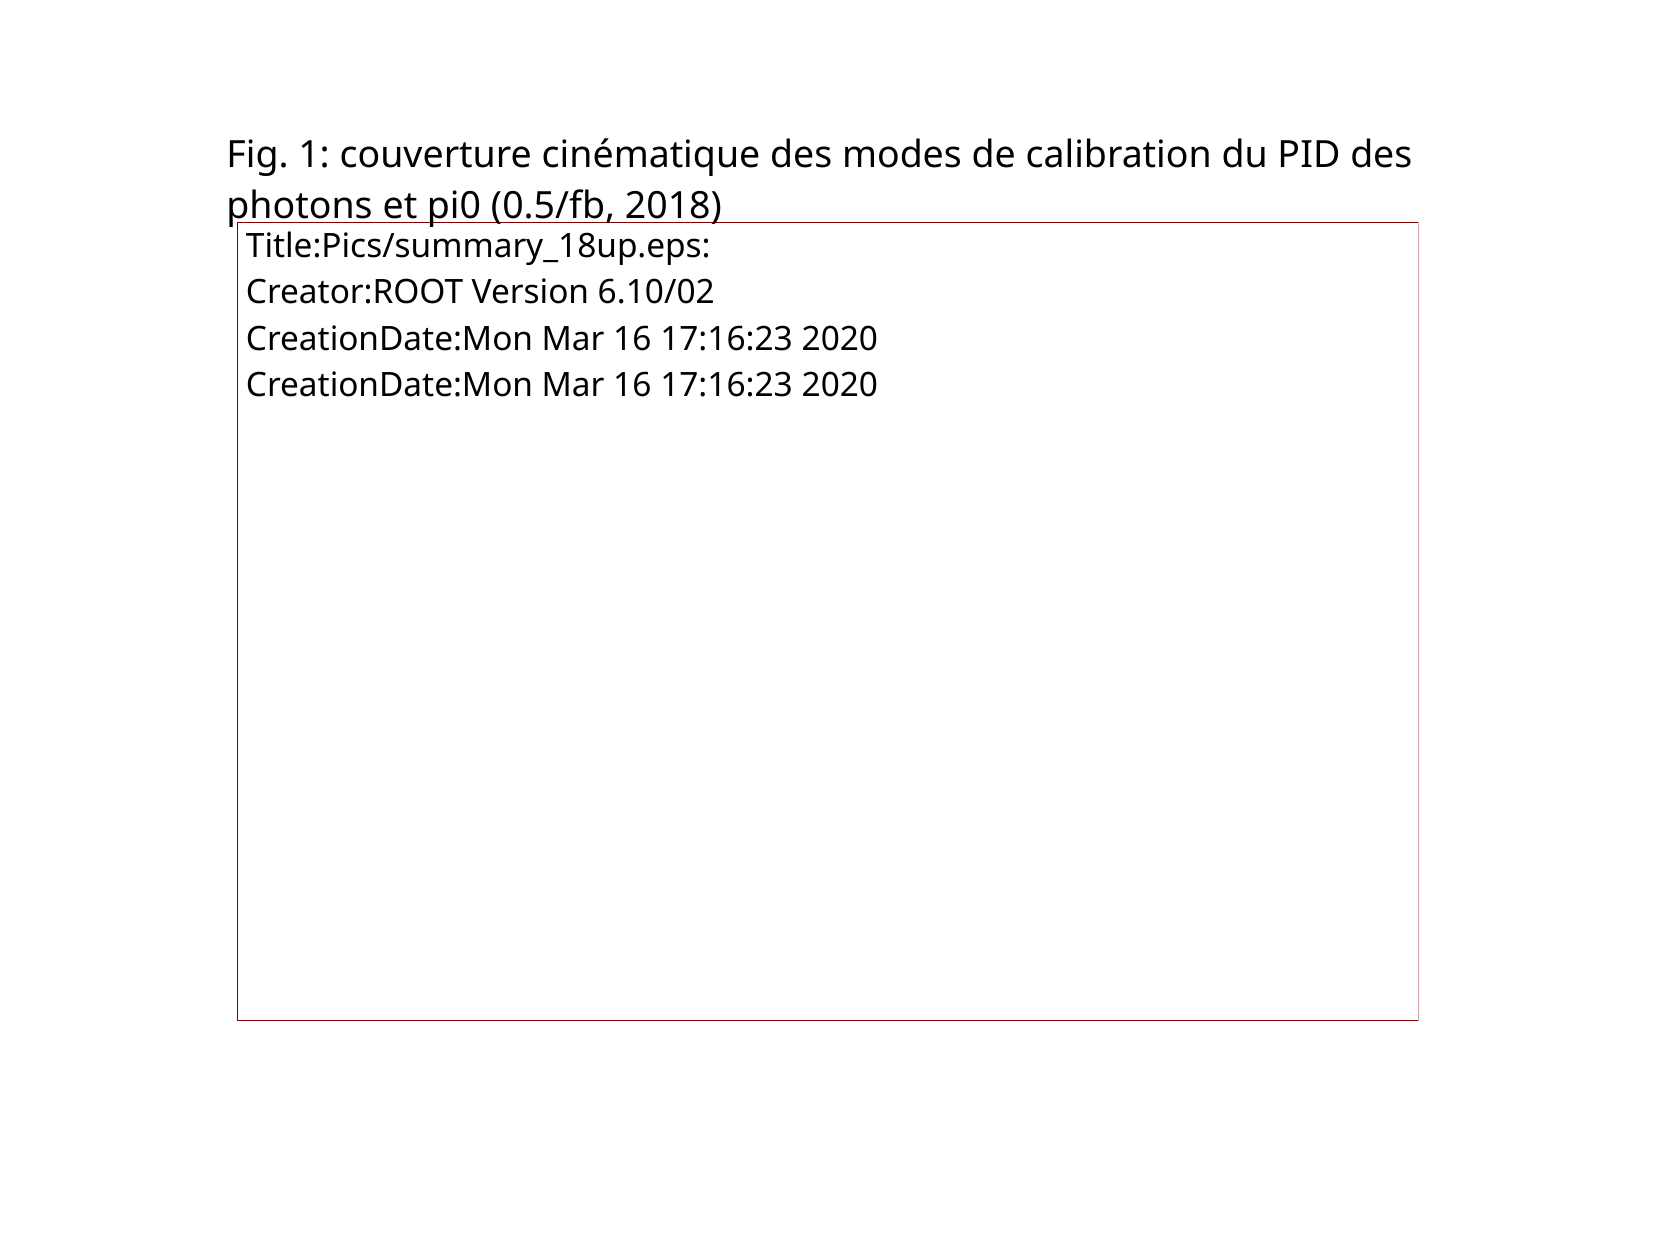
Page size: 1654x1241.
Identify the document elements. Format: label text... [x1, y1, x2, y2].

picture [235, 223, 1419, 1021]
text_box Fig. 1: couverture cinématique des modes de calibration du PID des photons et pi0 (0.5/fb, 2018) [211, 120, 1442, 223]
